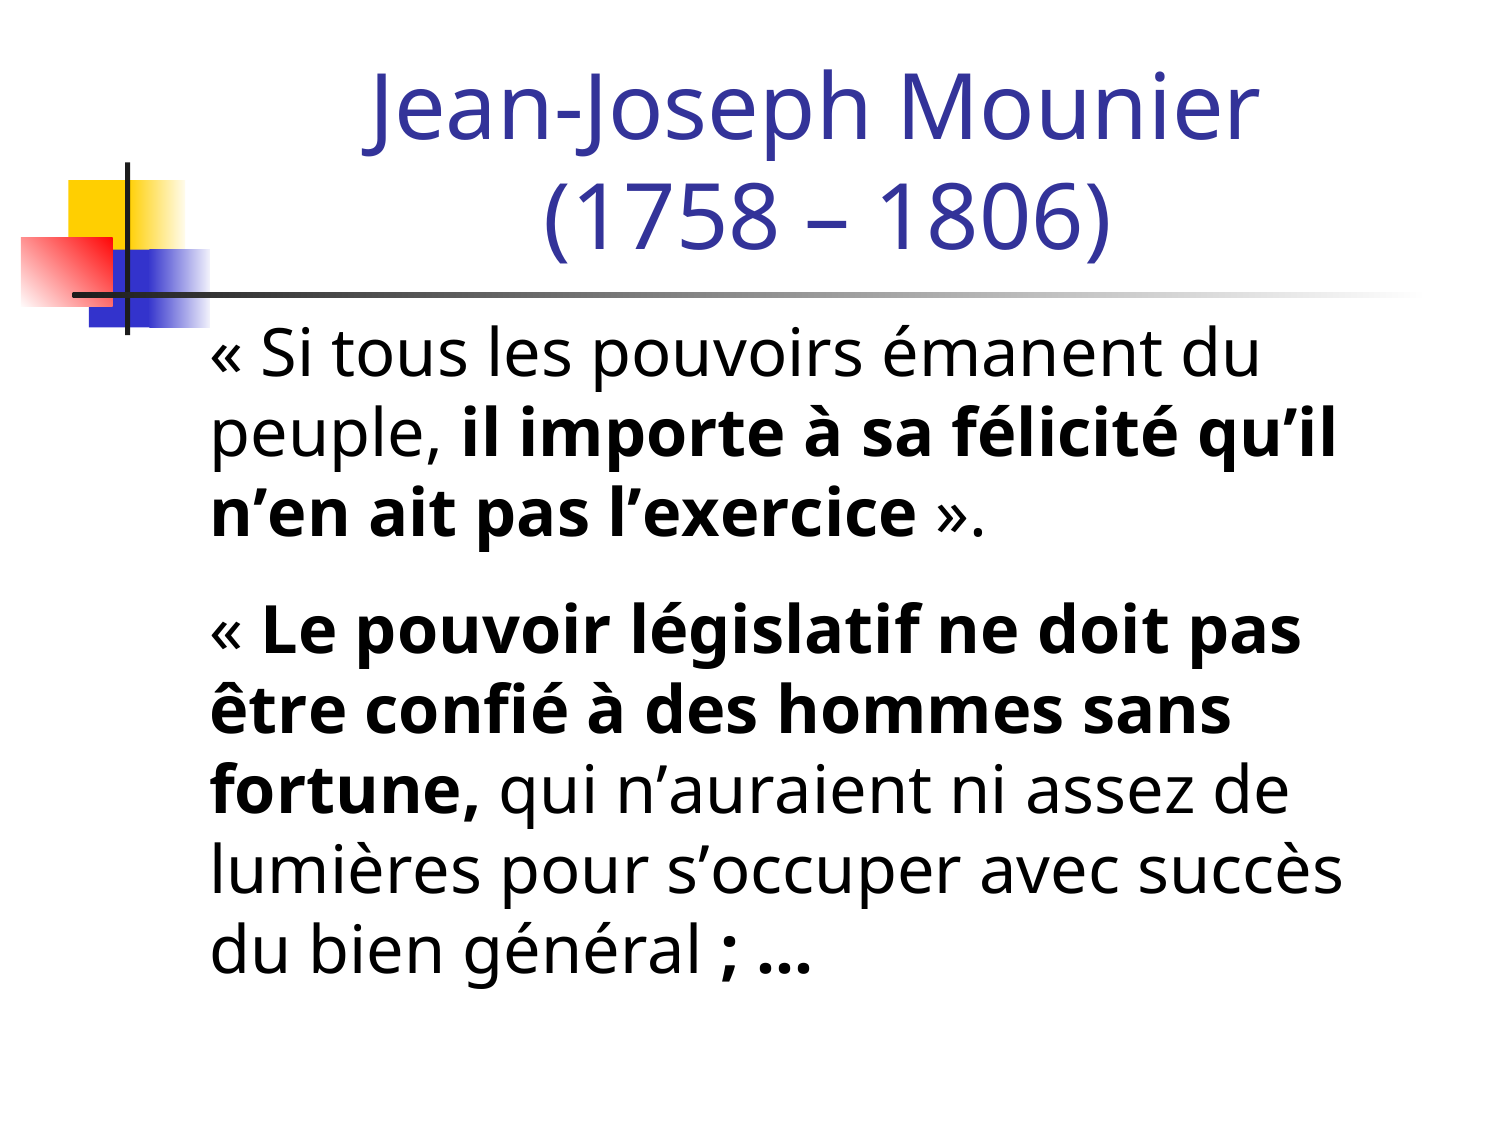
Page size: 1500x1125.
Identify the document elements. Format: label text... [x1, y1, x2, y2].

text_box « Si tous les pouvoirs émanent du peuple, il importe à sa félicité qu’il n’en ait pas l’exercice ». « Le pouvoir législatif ne doit pas être confié à des hommes sans fortune, qui n’auraient ni assez de lumières pour s’occuper avec succès du bien général ; ... [194, 302, 1383, 995]
text_box Jean-Joseph Mounier (1758 – 1806) [188, 35, 1468, 276]
